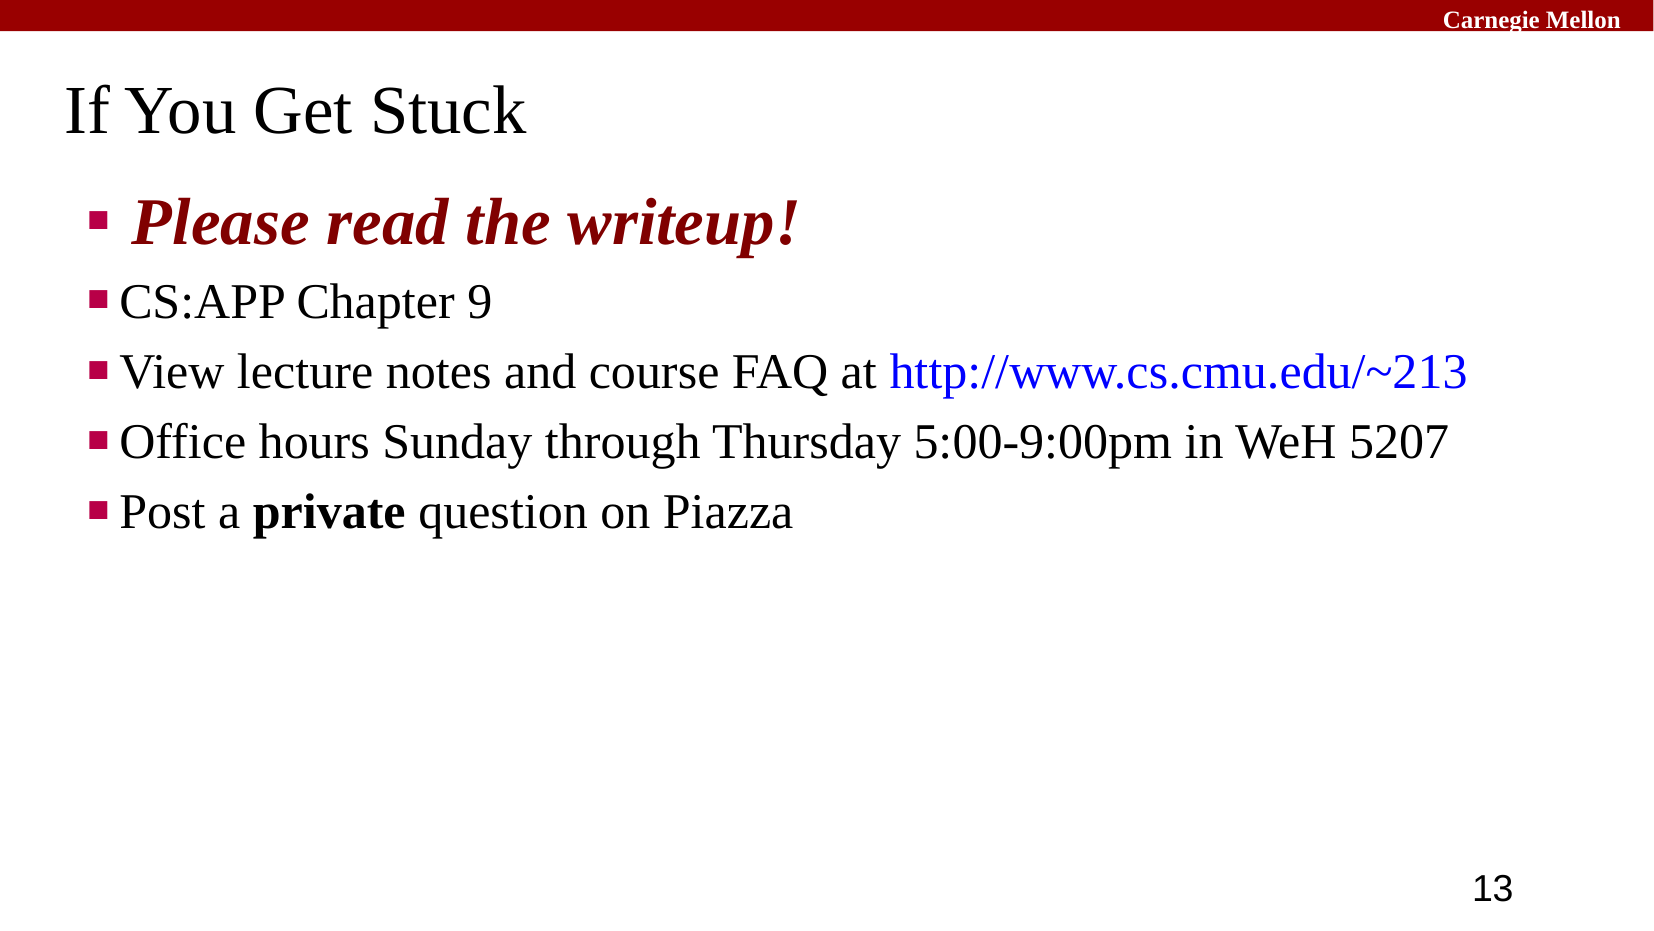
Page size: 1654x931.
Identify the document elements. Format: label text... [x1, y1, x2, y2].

title If You Get Stuck [64, 58, 1576, 163]
list Please read the writeup! CS:APP Chapter 9 View lecture notes and course FAQ at http://www.cs.cmu.edu/~213 Office hours Sunday through Thursday 5:00-9:00pm in WeH 5207 Post a private question on Piazza [71, 184, 1576, 859]
